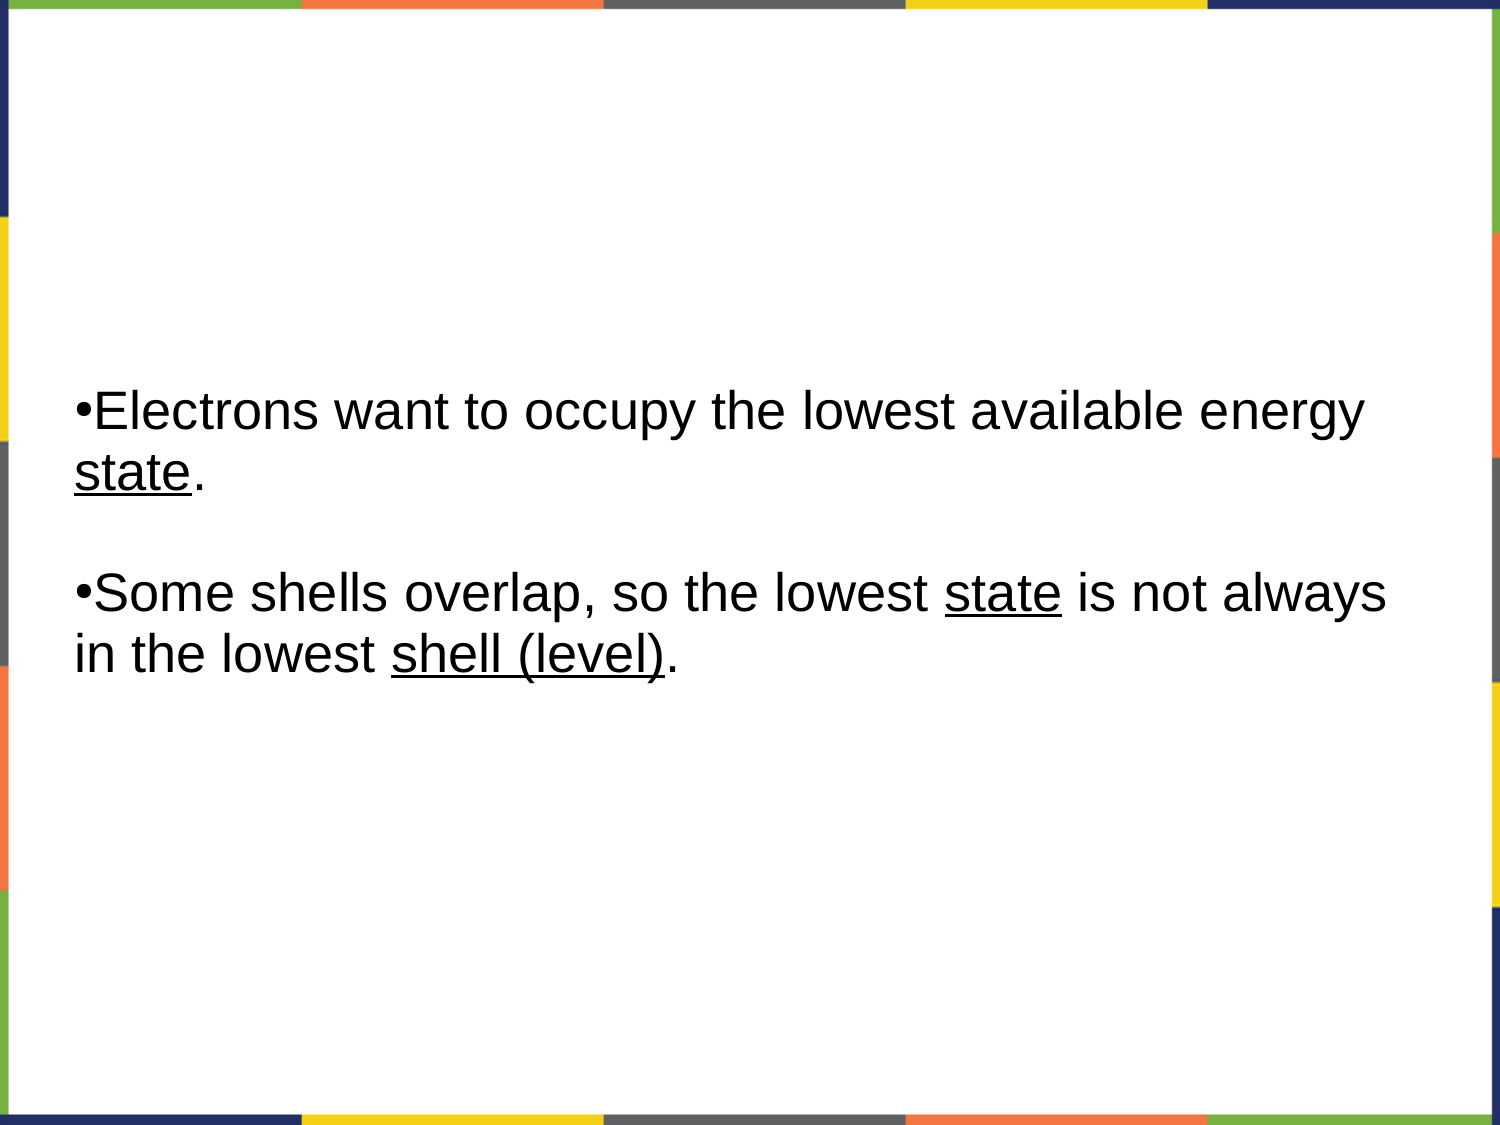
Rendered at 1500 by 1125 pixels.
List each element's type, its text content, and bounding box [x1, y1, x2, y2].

text_box Electrons want to occupy the lowest available energy state. Some shells overlap, so the lowest state is not always in the lowest shell (level). [74, 239, 1410, 886]
picture [0, 0, 1500, 1125]
